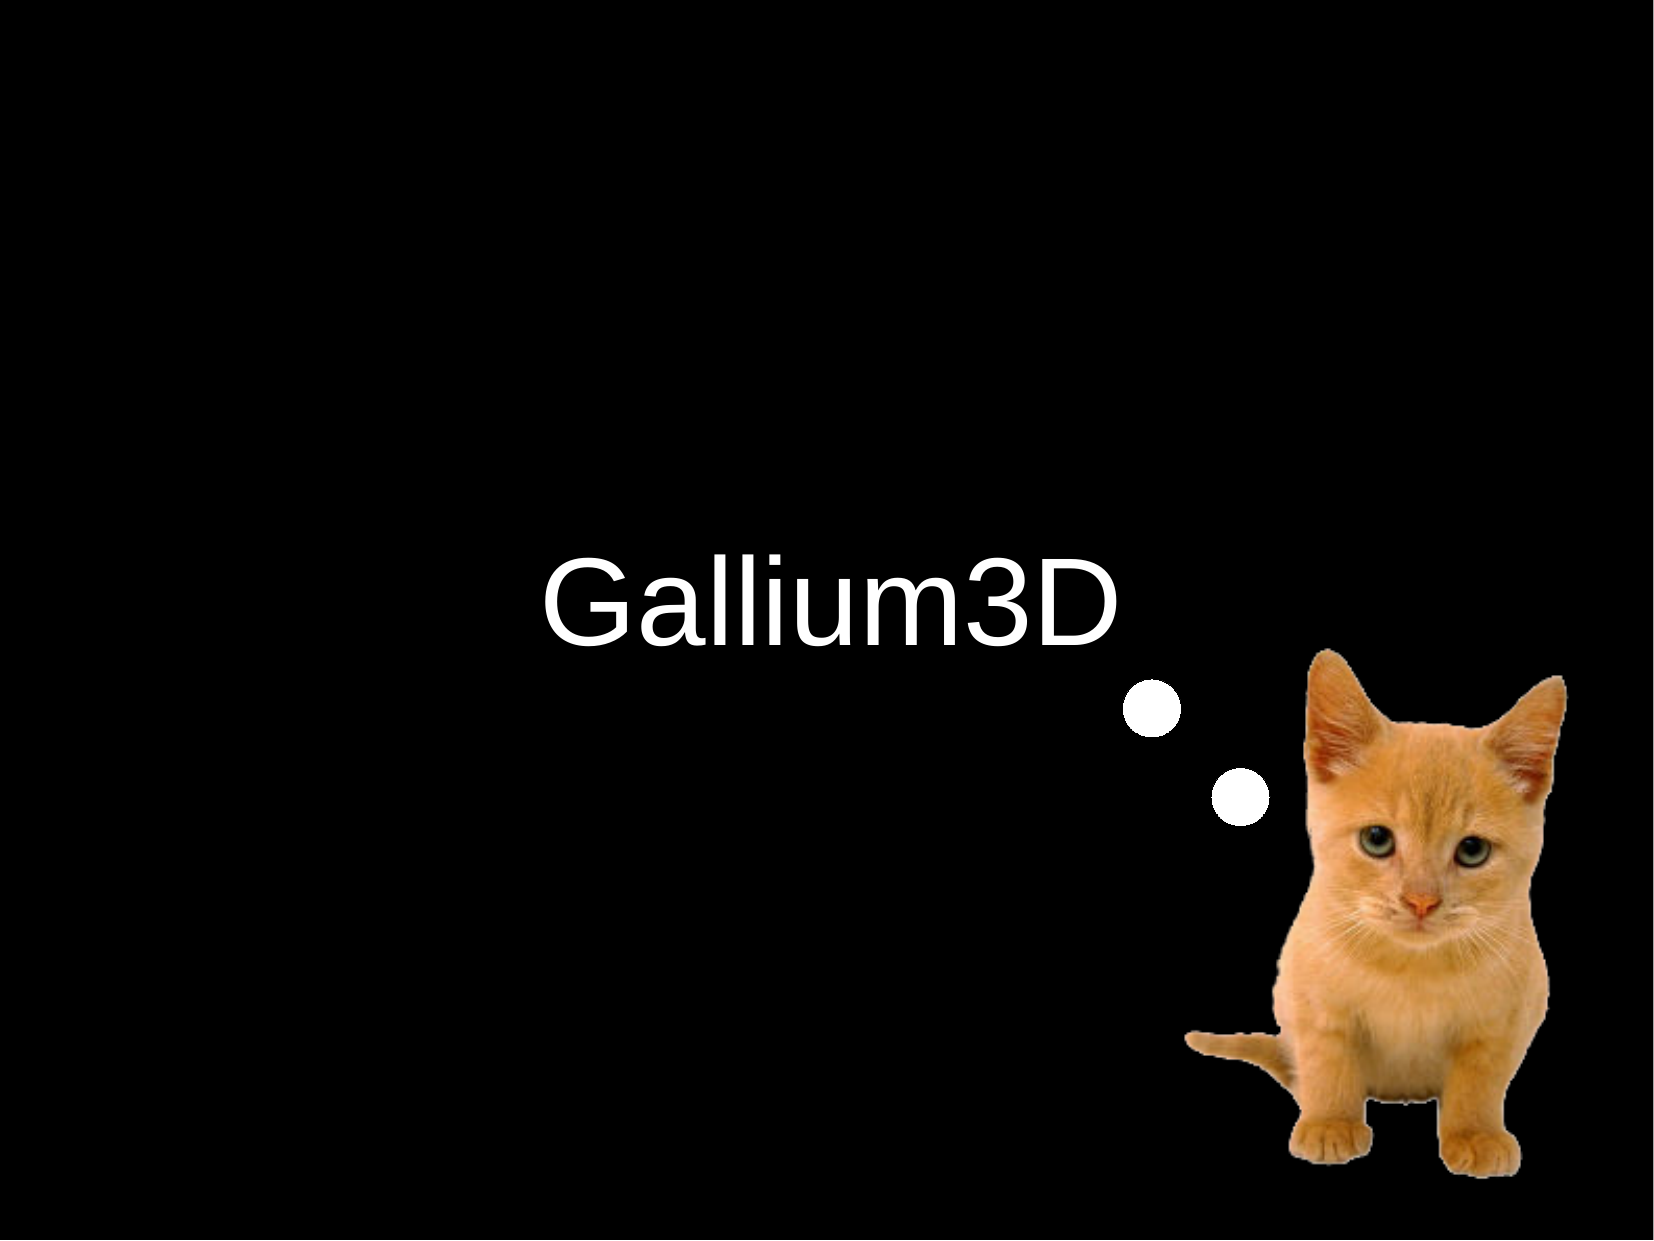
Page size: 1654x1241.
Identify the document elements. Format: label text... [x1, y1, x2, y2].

text_box Gallium3D [525, 525, 1138, 680]
picture [937, 600, 1654, 1225]
text_box [1210, 767, 1271, 827]
text_box [1122, 678, 1182, 738]
